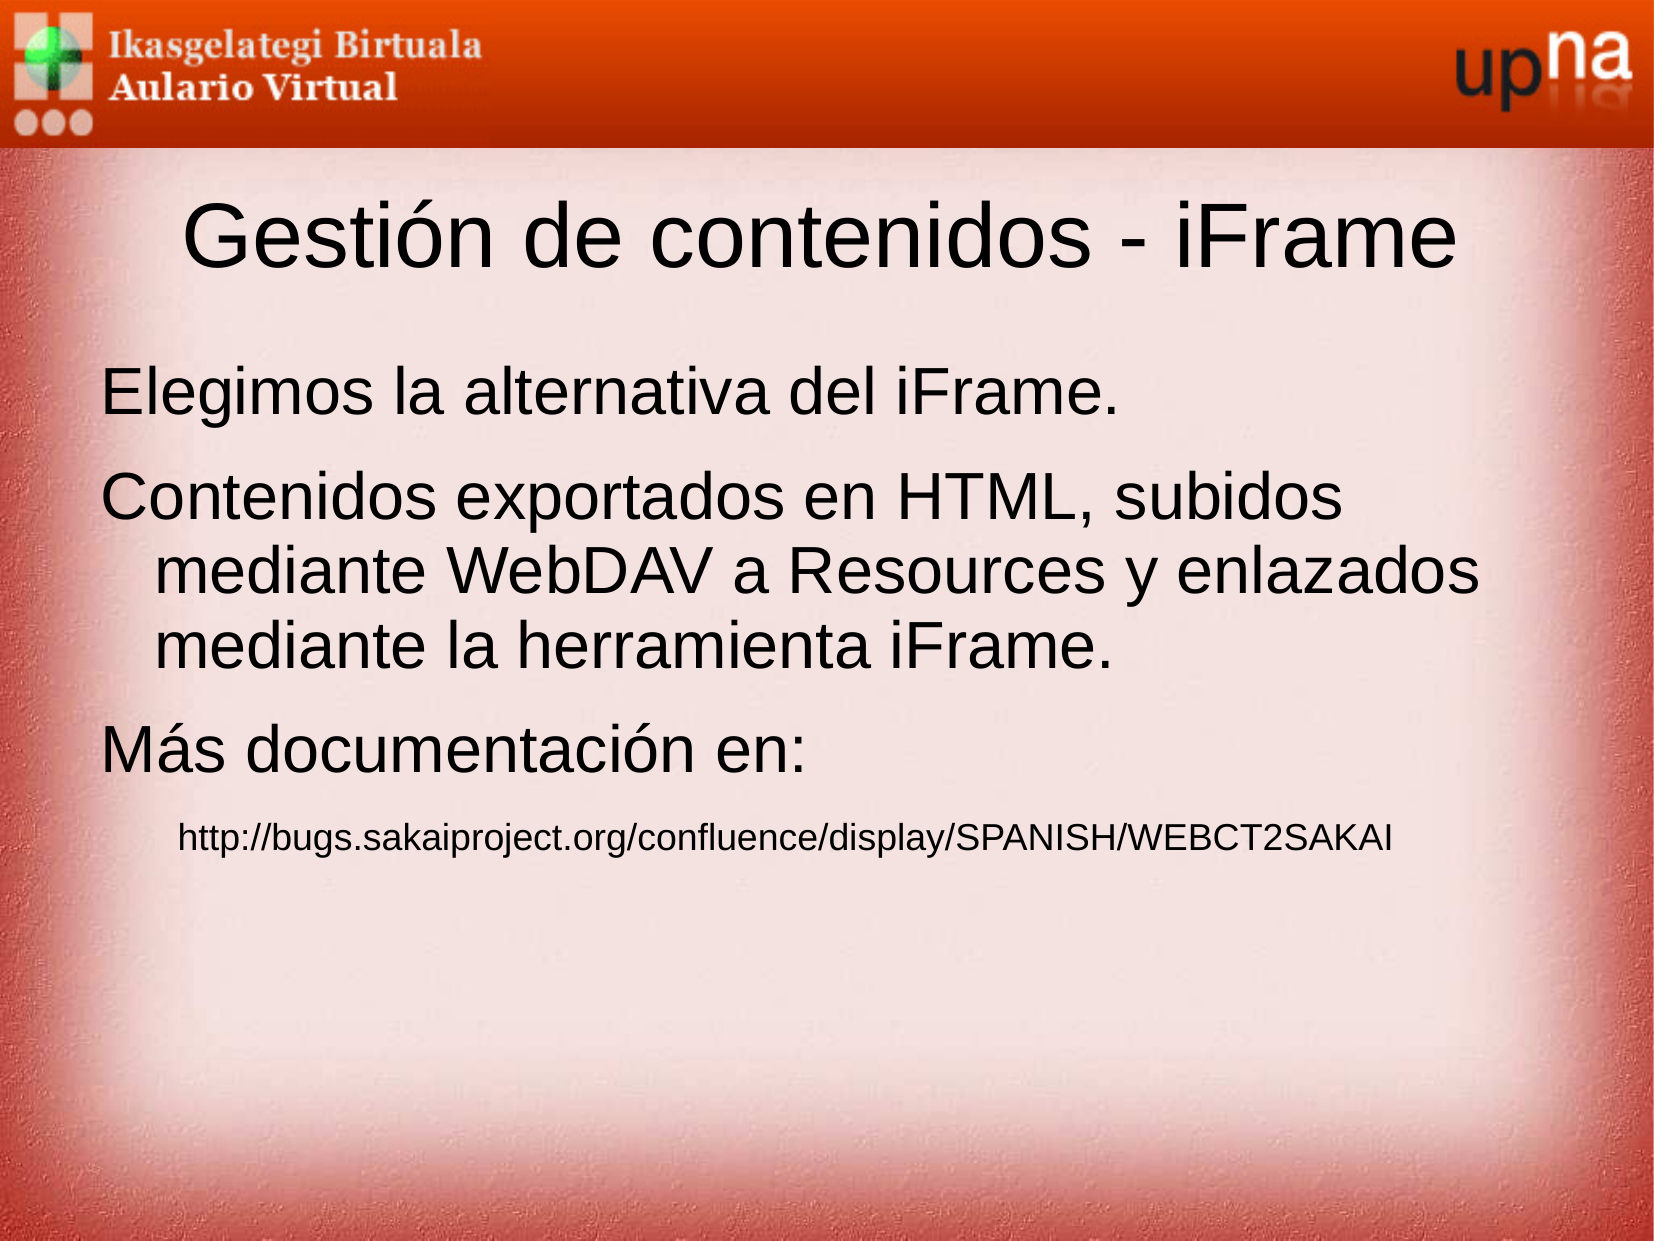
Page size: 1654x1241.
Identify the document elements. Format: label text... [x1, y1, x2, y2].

picture [0, 0, 1654, 1241]
list Elegimos la alternativa del iFrame. Contenidos exportados en HTML, subidos mediante WebDAV a Resources y enlazados mediante la herramienta iFrame. Más documentación en: http://bugs.sakaiproject.org/confluence/display/SPANISH/WEBCT2SAKAI [83, 354, 1572, 1095]
title Gestión de contenidos - iFrame [77, 147, 1565, 325]
